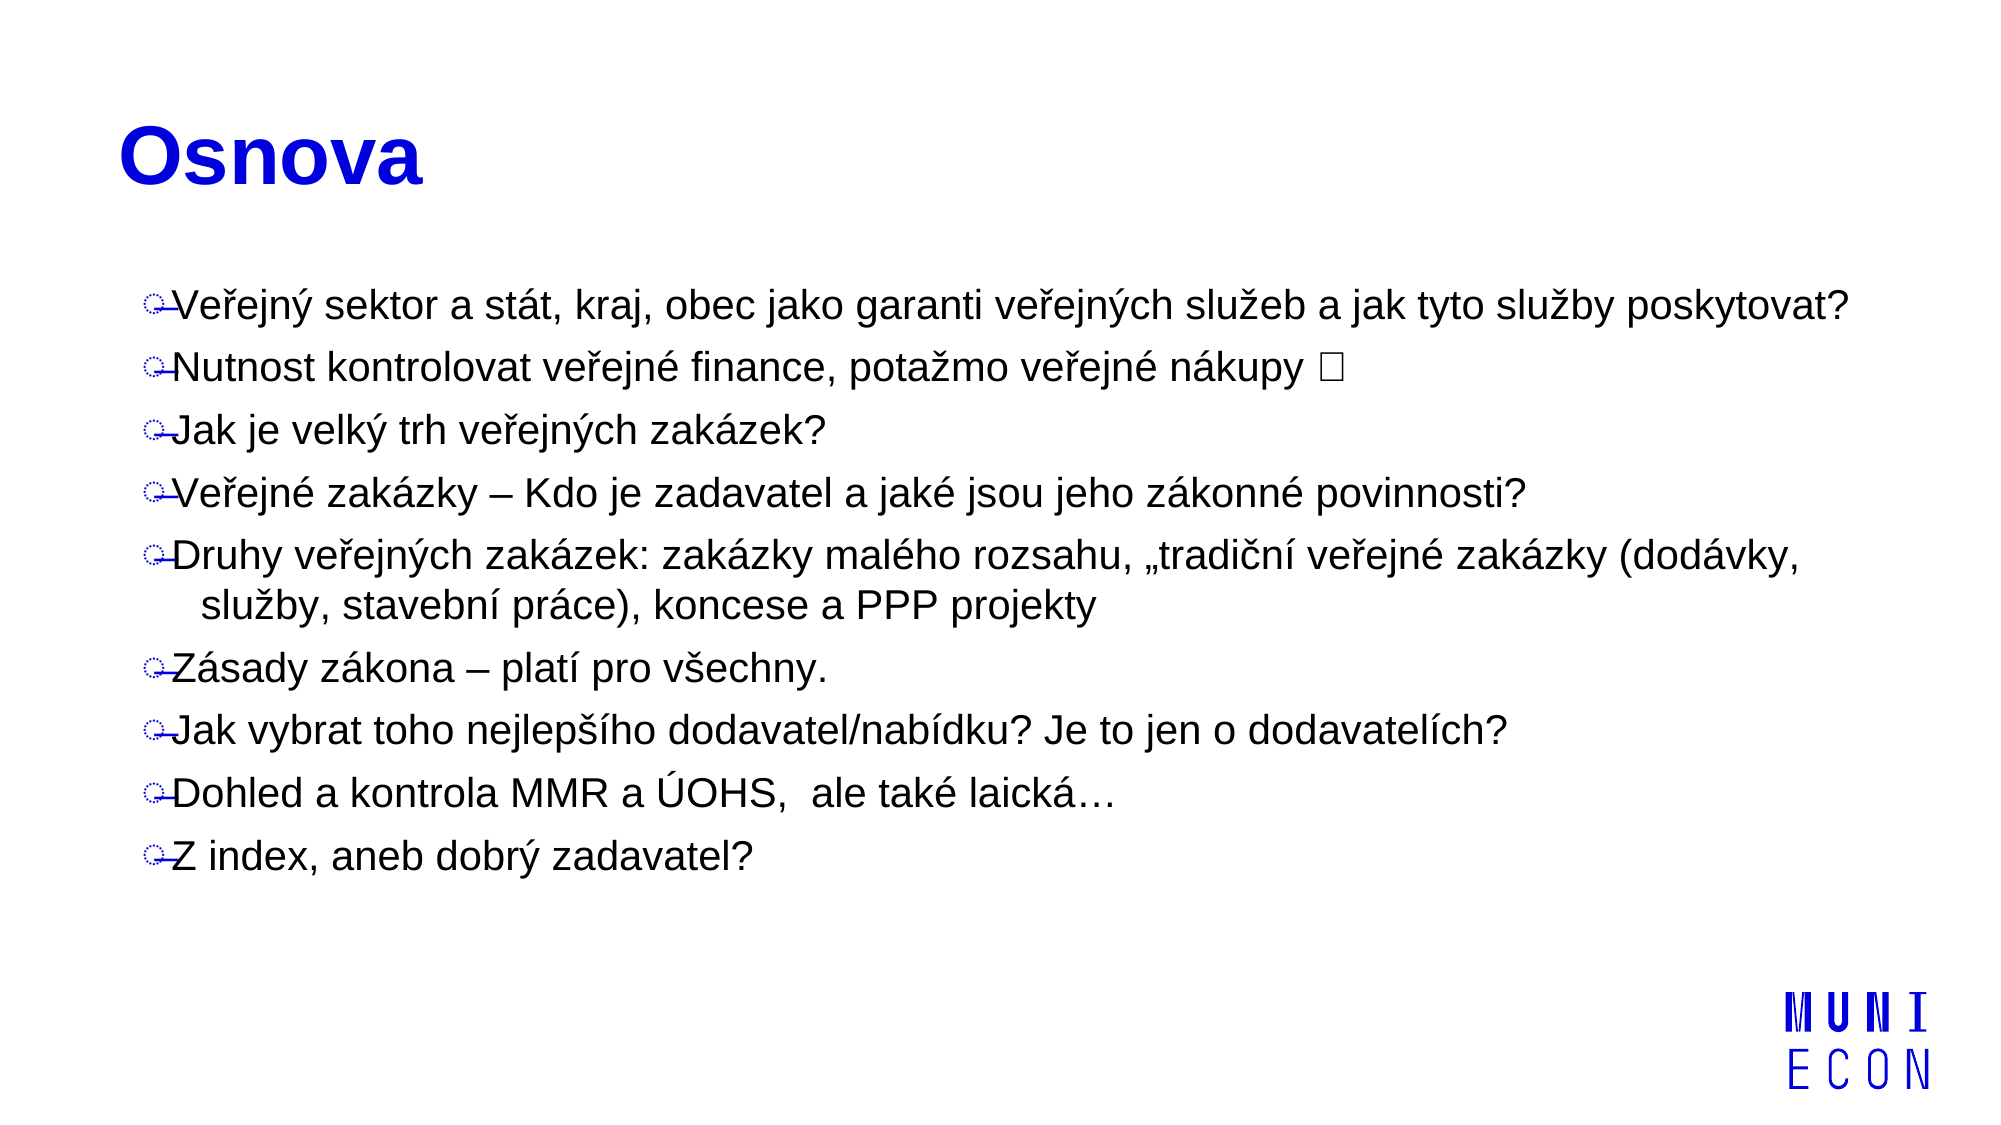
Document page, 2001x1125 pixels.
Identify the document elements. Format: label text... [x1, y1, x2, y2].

title Osnova [118, 118, 1883, 193]
list Veřejný sektor a stát, kraj, obec jako garanti veřejných služeb a jak tyto služby poskytovat? Nutnost kontrolovat veřejné finance, potažmo veřejné nákupy  Jak je velký trh veřejných zakázek? Veřejné zakázky – Kdo je zadavatel a jaké jsou jeho zákonné povinnosti? Druhy veřejných zakázek: zakázky malého rozsahu, „tradiční veřejné zakázky (dodávky, služby, stavební práce), koncese a PPP projekty Zásady zákona – platí pro všechny. Jak vybrat toho nejlepšího dodavatel/nabídku? Je to jen o dodavatelích? Dohled a kontrola MMR a ÚOHS, ale také laická… Z index, aneb dobrý zadavatel? [118, 277, 1883, 957]
